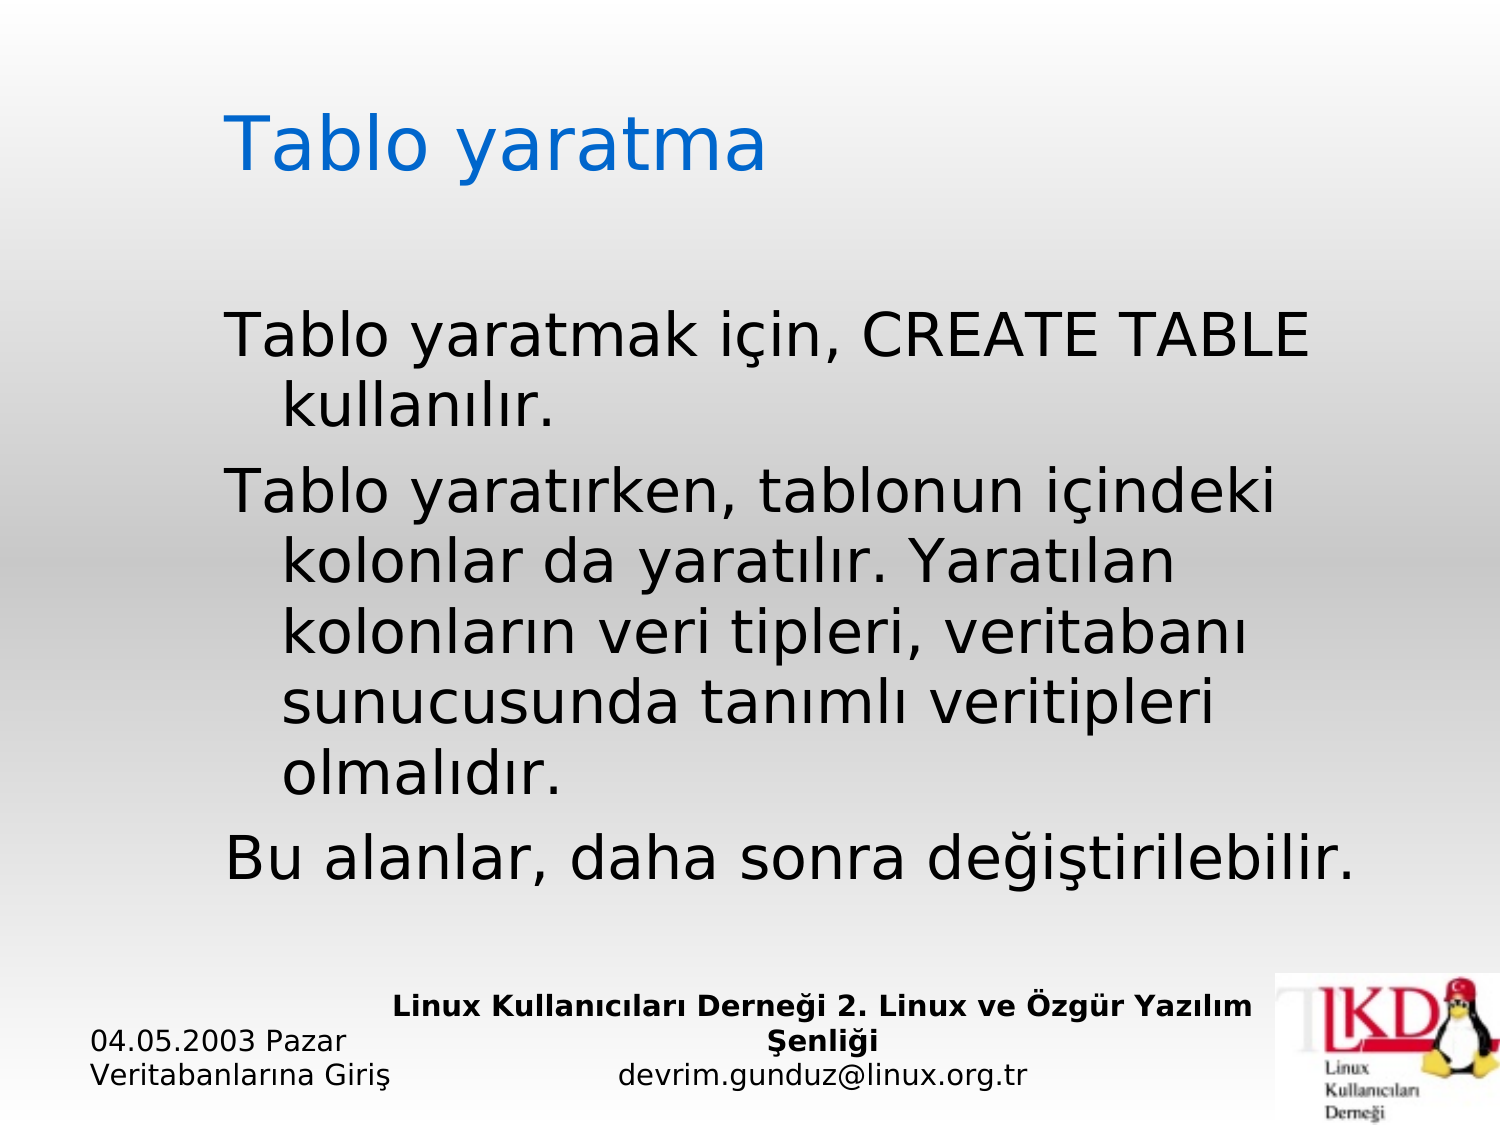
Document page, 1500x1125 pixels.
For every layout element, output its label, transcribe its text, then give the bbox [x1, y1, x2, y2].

list Tablo yaratmak için, CREATE TABLE kullanılır. Tablo yaratırken, tablonun içindeki kolonlar da yaratılır. Yaratılan kolonların veri tipleri, veritabanı sunucusunda tanımlı veritipleri olmalıdır. Bu alanlar, daha sonra değiştirilebilir. [224, 299, 1425, 975]
picture [1275, 973, 1500, 1125]
title Tablo yaratma [224, 49, 1425, 238]
